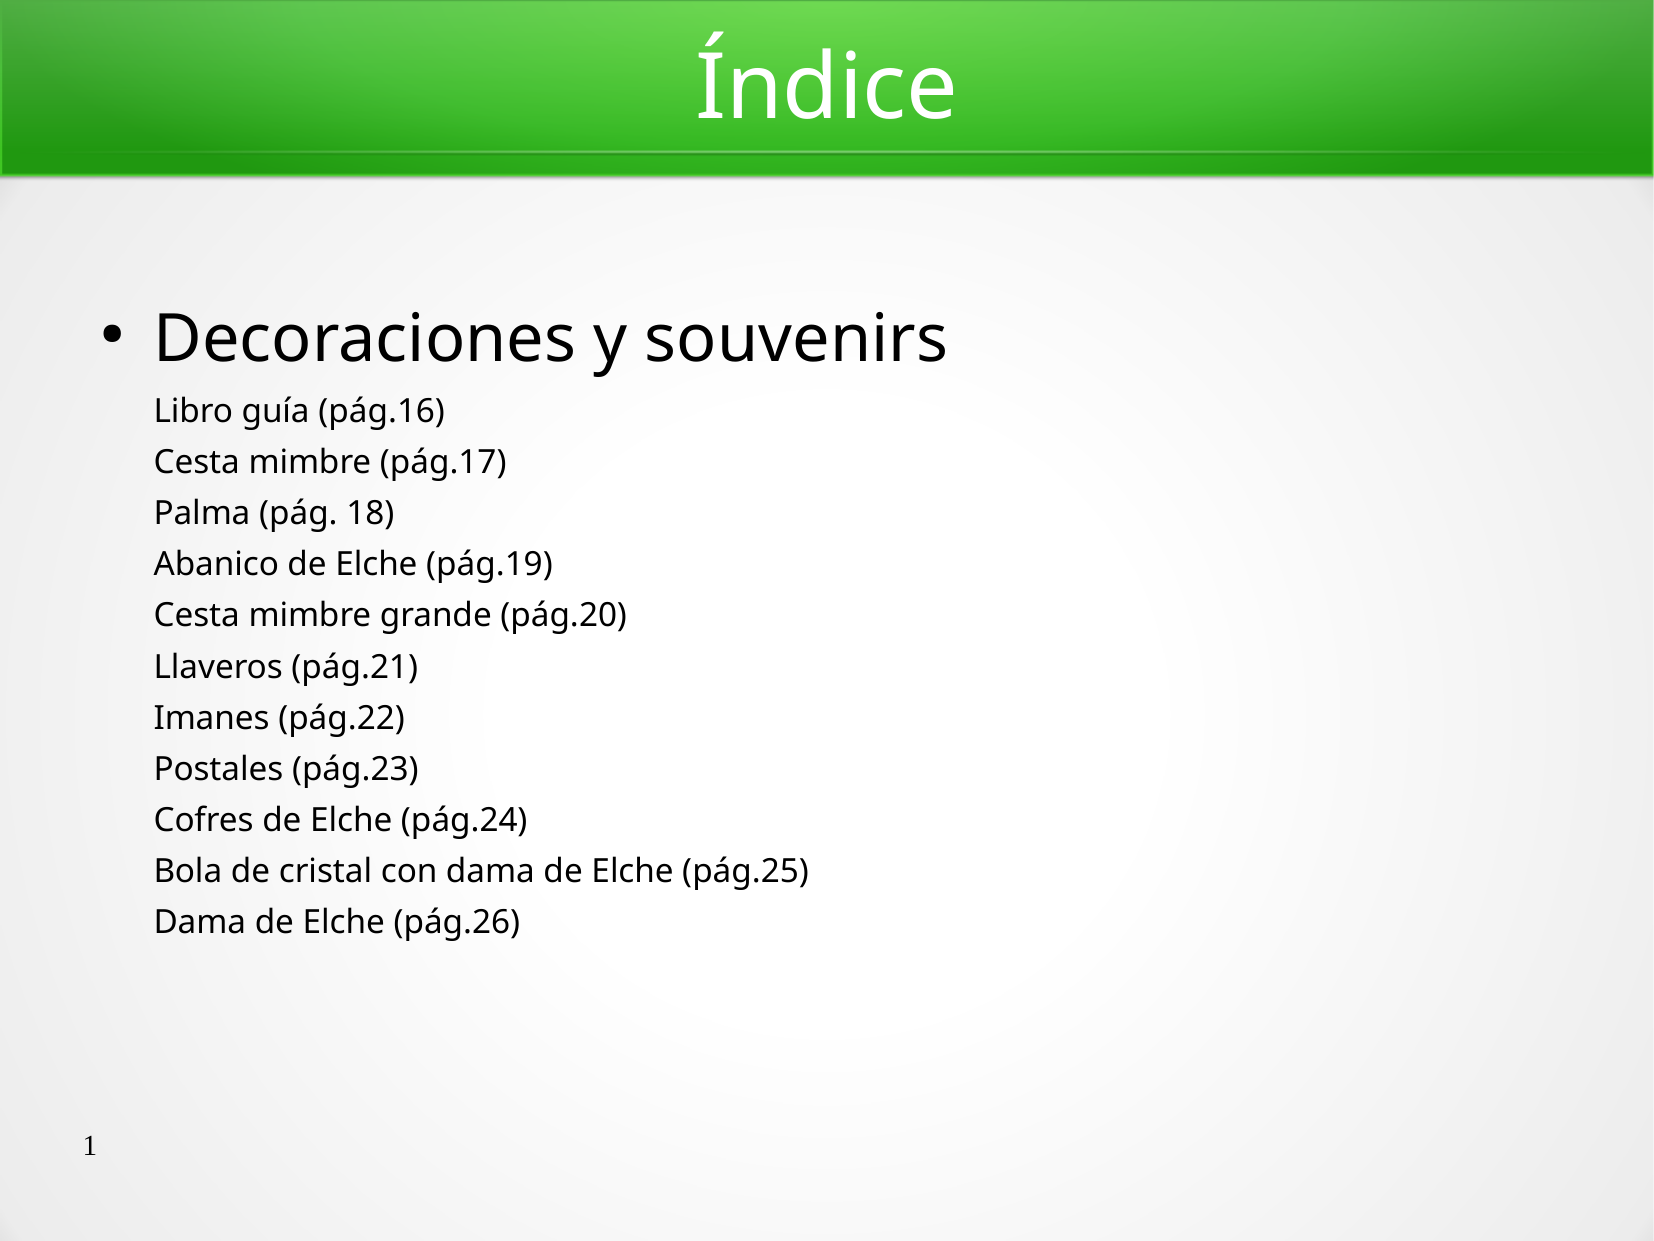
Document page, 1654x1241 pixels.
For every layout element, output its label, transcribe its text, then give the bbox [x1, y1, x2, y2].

title Índice [82, 11, 1571, 154]
picture [0, 0, 1654, 1241]
list Decoraciones y souvenirs Libro guía (pág.16) Cesta mimbre (pág.17) Palma (pág. 18) Abanico de Elche (pág.19) Cesta mimbre grande (pág.20) Llaveros (pág.21) Imanes (pág.22) Postales (pág.23) Cofres de Elche (pág.24) Bola de cristal con dama de Elche (pág.25) Dama de Elche (pág.26) [82, 290, 1571, 1010]
